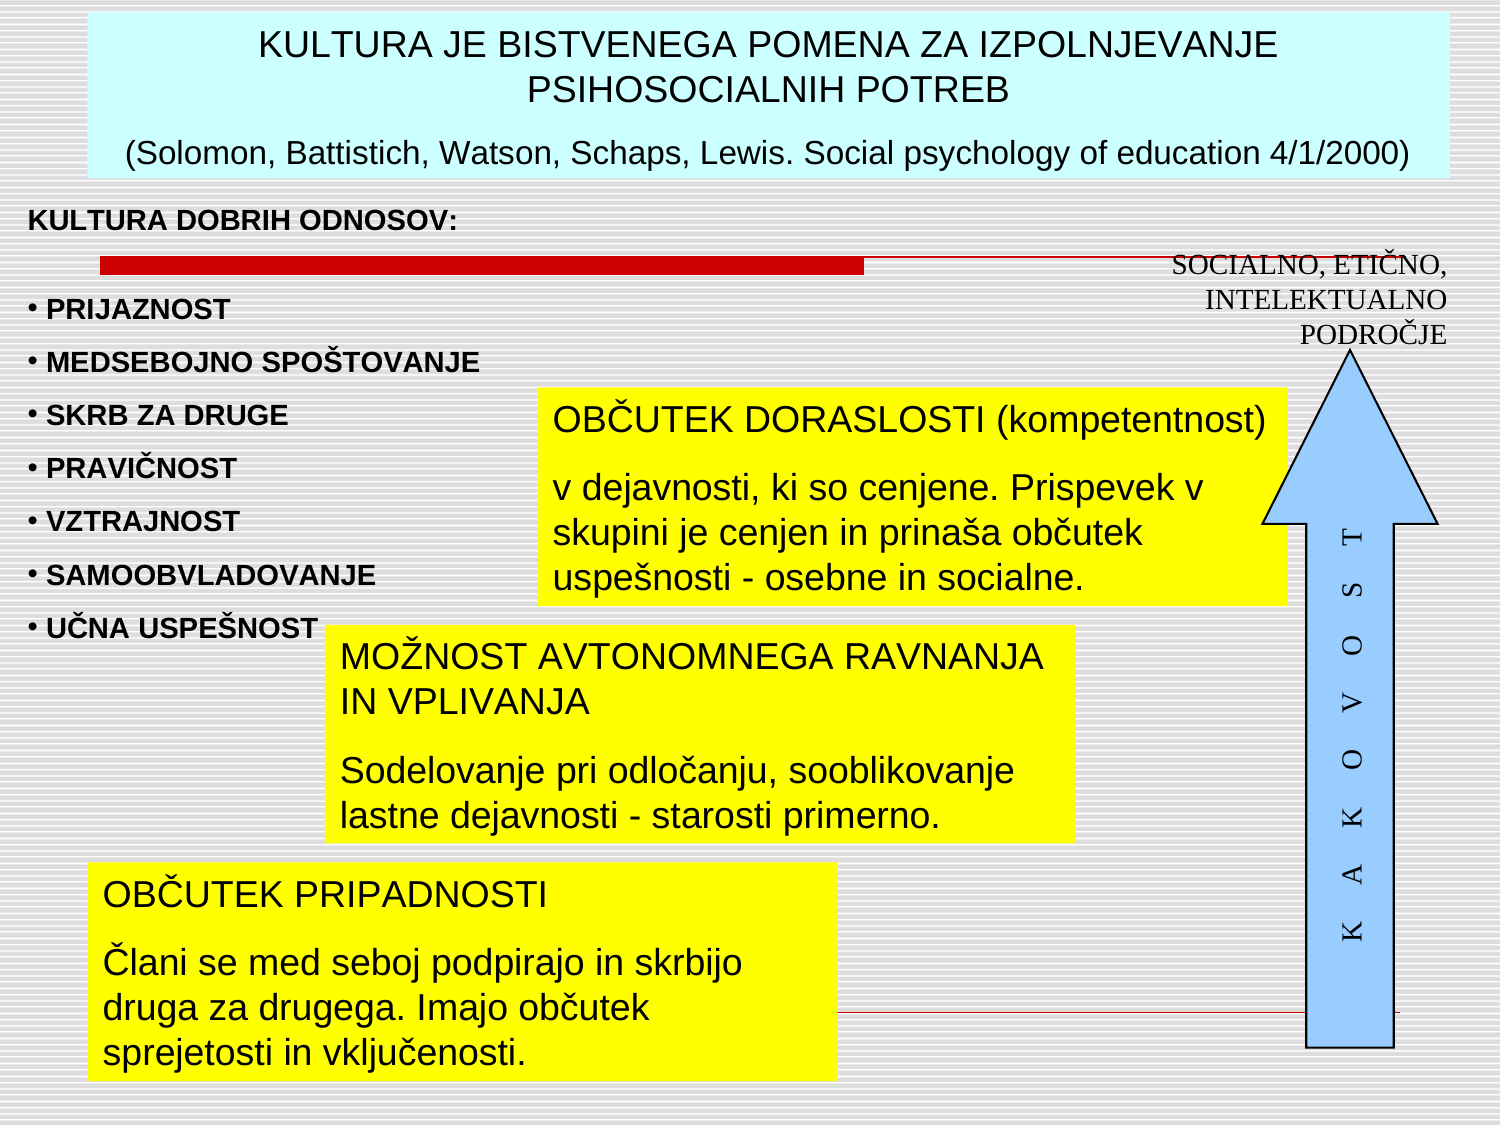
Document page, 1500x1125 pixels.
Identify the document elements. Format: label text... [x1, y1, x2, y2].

text_box KULTURA JE BISTVENEGA POMENA ZA IZPOLNJEVANJE PSIHOSOCIALNIH POTREB (Solomon, Battistich, Watson, Schaps, Lewis. Social psychology of education 4/1/2000) [87, 12, 1450, 179]
picture [0, 0, 1500, 1125]
text_box [1262, 358, 1438, 1048]
text_box OBČUTEK PRIPADNOSTI Člani se med seboj podpirajo in skrbijo druga za drugega. Imajo občutek sprejetosti in vključenosti. [87, 862, 838, 1082]
text_box MOŽNOST AVTONOMNEGA RAVNANJA IN VPLIVANJA Sodelovanje pri odločanju, sooblikovanje lastne dejavnosti - starosti primerno. [324, 624, 1075, 844]
text_box KULTURA DOBRIH ODNOSOV: PRIJAZNOST MEDSEBOJNO SPOŠTOVANJE SKRB ZA DRUGE PRAVIČNOST VZTRAJNOST SAMOOBVLADOVANJE UČNA USPEŠNOST [12, 193, 500, 652]
text_box SOCIALNO, ETIČNO, INTELEKTUALNO PODROČJE [1074, 237, 1463, 358]
text_box OBČUTEK DORASLOSTI (kompetentnost) v dejavnosti, ki so cenjene. Prispevek v skupini je cenjen in prinaša občutek uspešnosti - osebne in socialne. [537, 387, 1288, 607]
text_box K A K O V O S T [1324, 513, 1376, 958]
